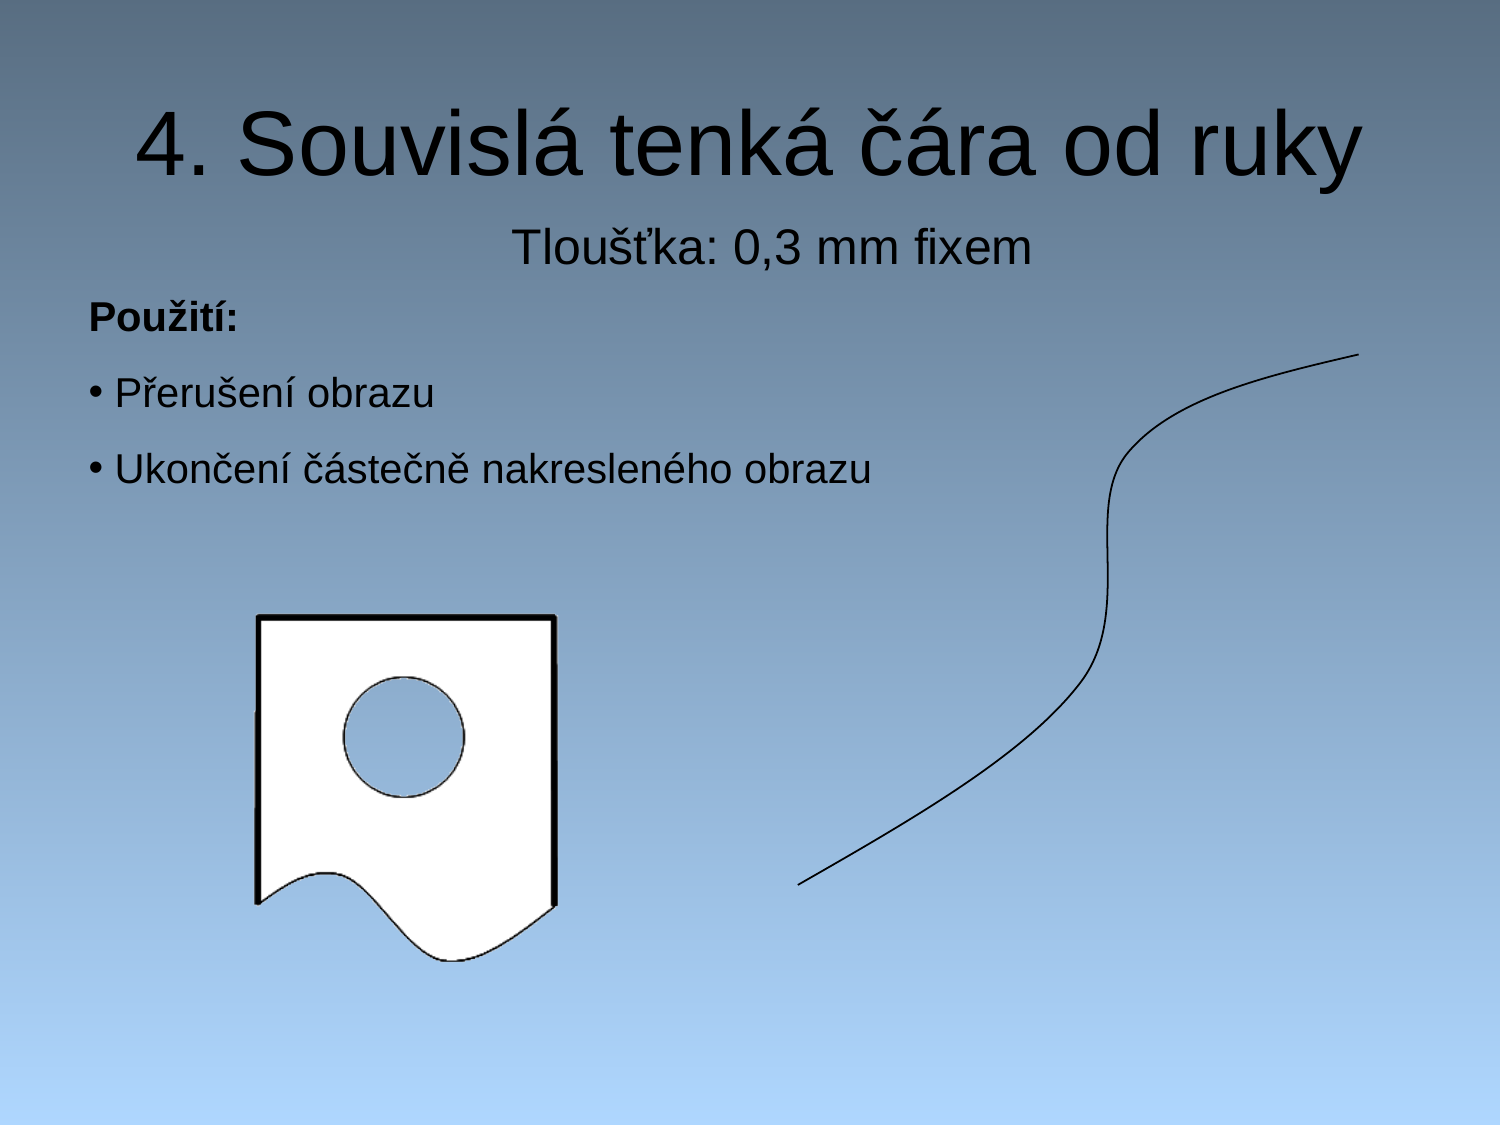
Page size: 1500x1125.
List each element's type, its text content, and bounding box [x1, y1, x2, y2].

picture [120, 504, 691, 1075]
text_box Použití: Přerušení obrazu Ukončení částečně nakresleného obrazu [73, 282, 1453, 501]
text_box Tloušťka: 0,3 mm fixem [471, 206, 1075, 282]
title 4. Souvislá tenká čára od ruky [75, 45, 1426, 233]
